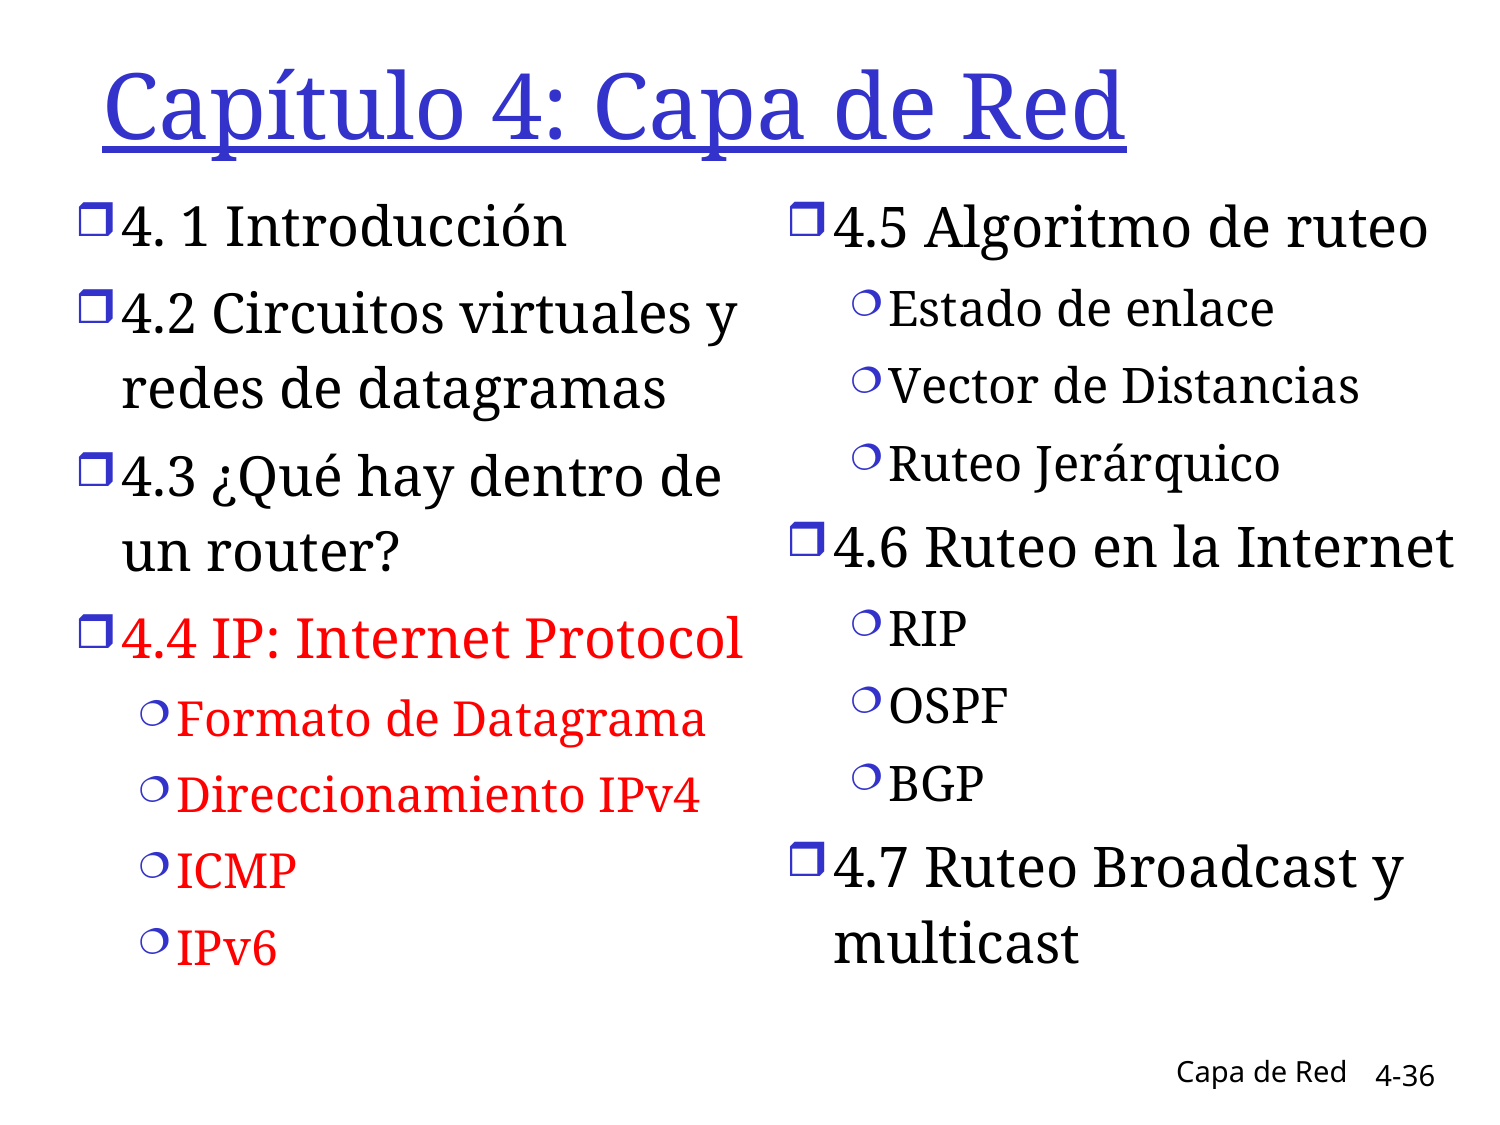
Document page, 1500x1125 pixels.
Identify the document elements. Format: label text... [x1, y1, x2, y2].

title Capítulo 4: Capa de Red [87, 15, 1426, 196]
list 4. 1 Introducción 4.2 Circuitos virtuales y redes de datagramas 4.3 ¿Qué hay dentro de un router? 4.4 IP: Internet Protocol Formato de Datagrama Direccionamiento IPv4 ICMP IPv6 [75, 187, 753, 1051]
list 4.5 Algoritmo de ruteo Estado de enlace Vector de Distancias Ruteo Jerárquico 4.6 Ruteo en la Internet RIP OSPF BGP 4.7 Ruteo Broadcast y multicast [786, 187, 1463, 1051]
